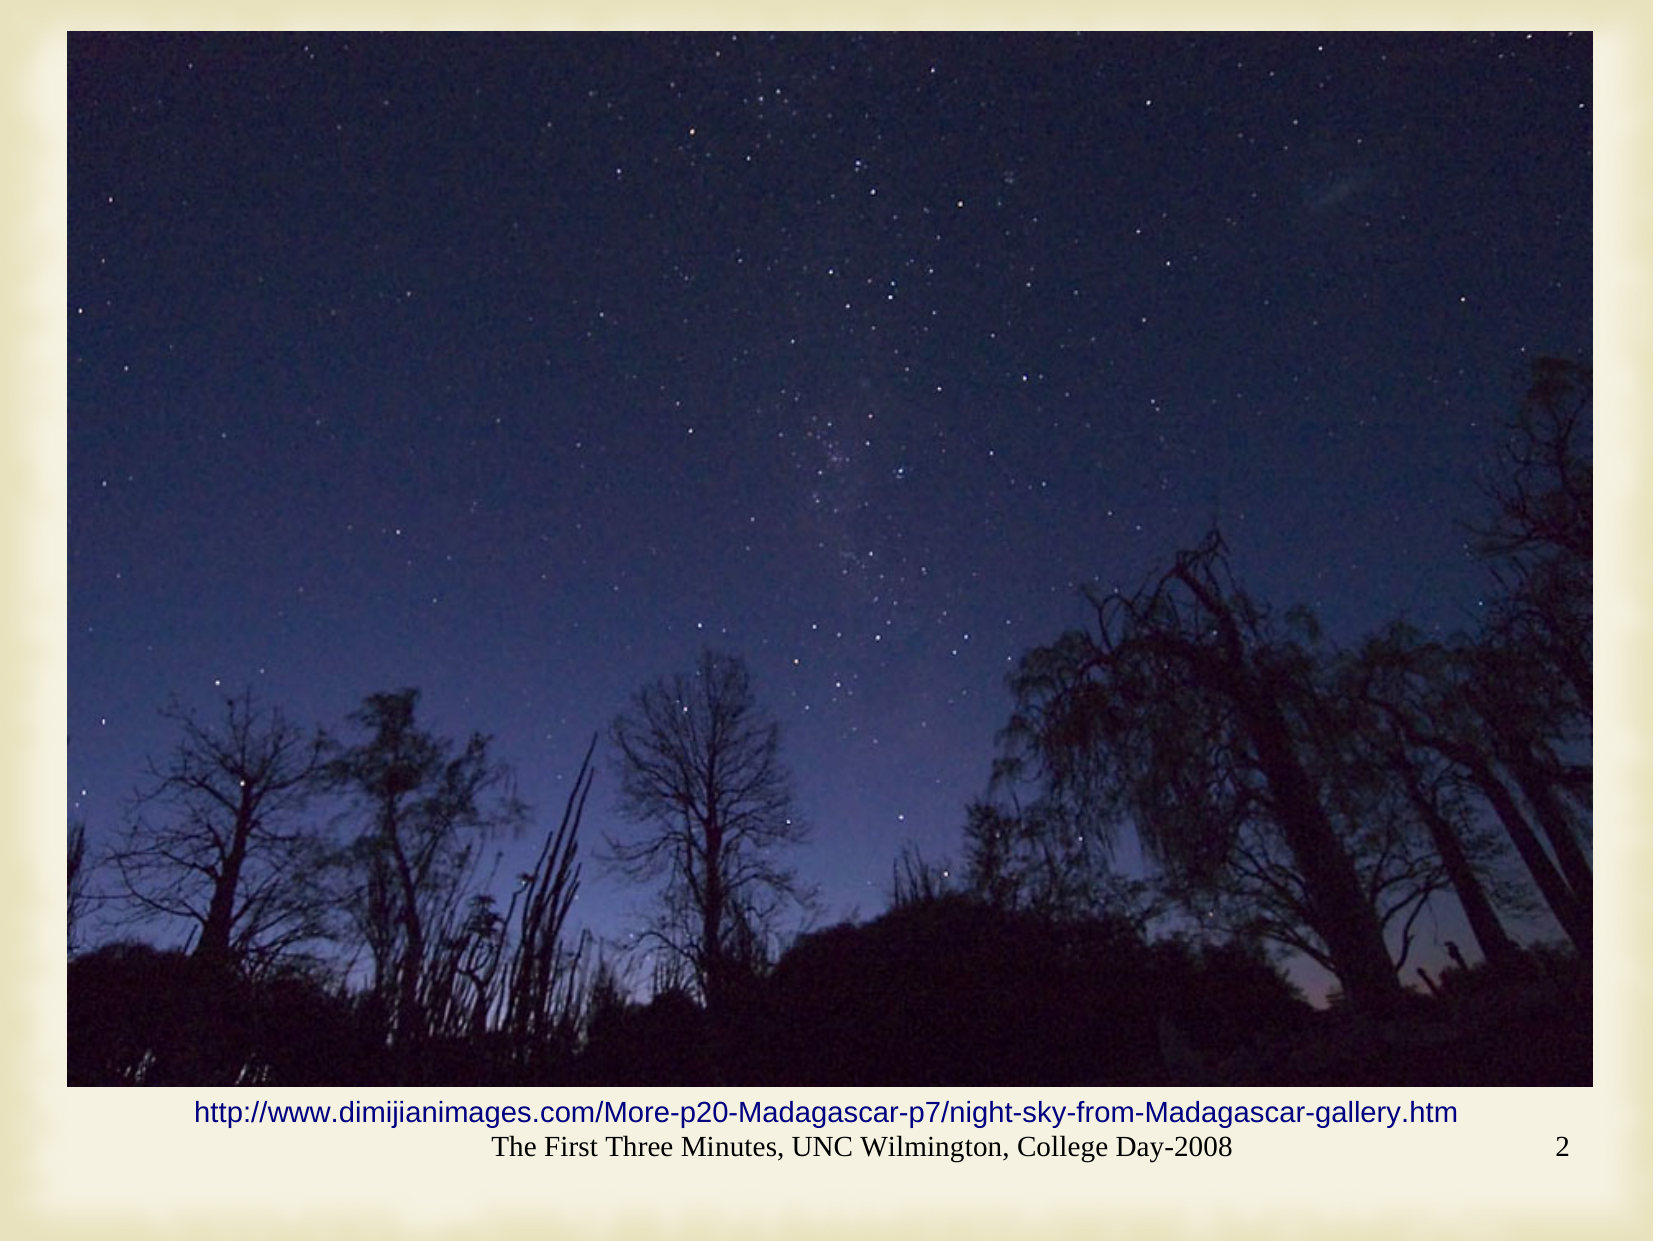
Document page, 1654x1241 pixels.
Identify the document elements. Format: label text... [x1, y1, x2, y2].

picture [0, 0, 1654, 1241]
text_box http://www.dimijianimages.com/More-p20-Madagascar-p7/night-sky-from-Madagascar-gallery.htm [179, 1088, 1478, 1147]
